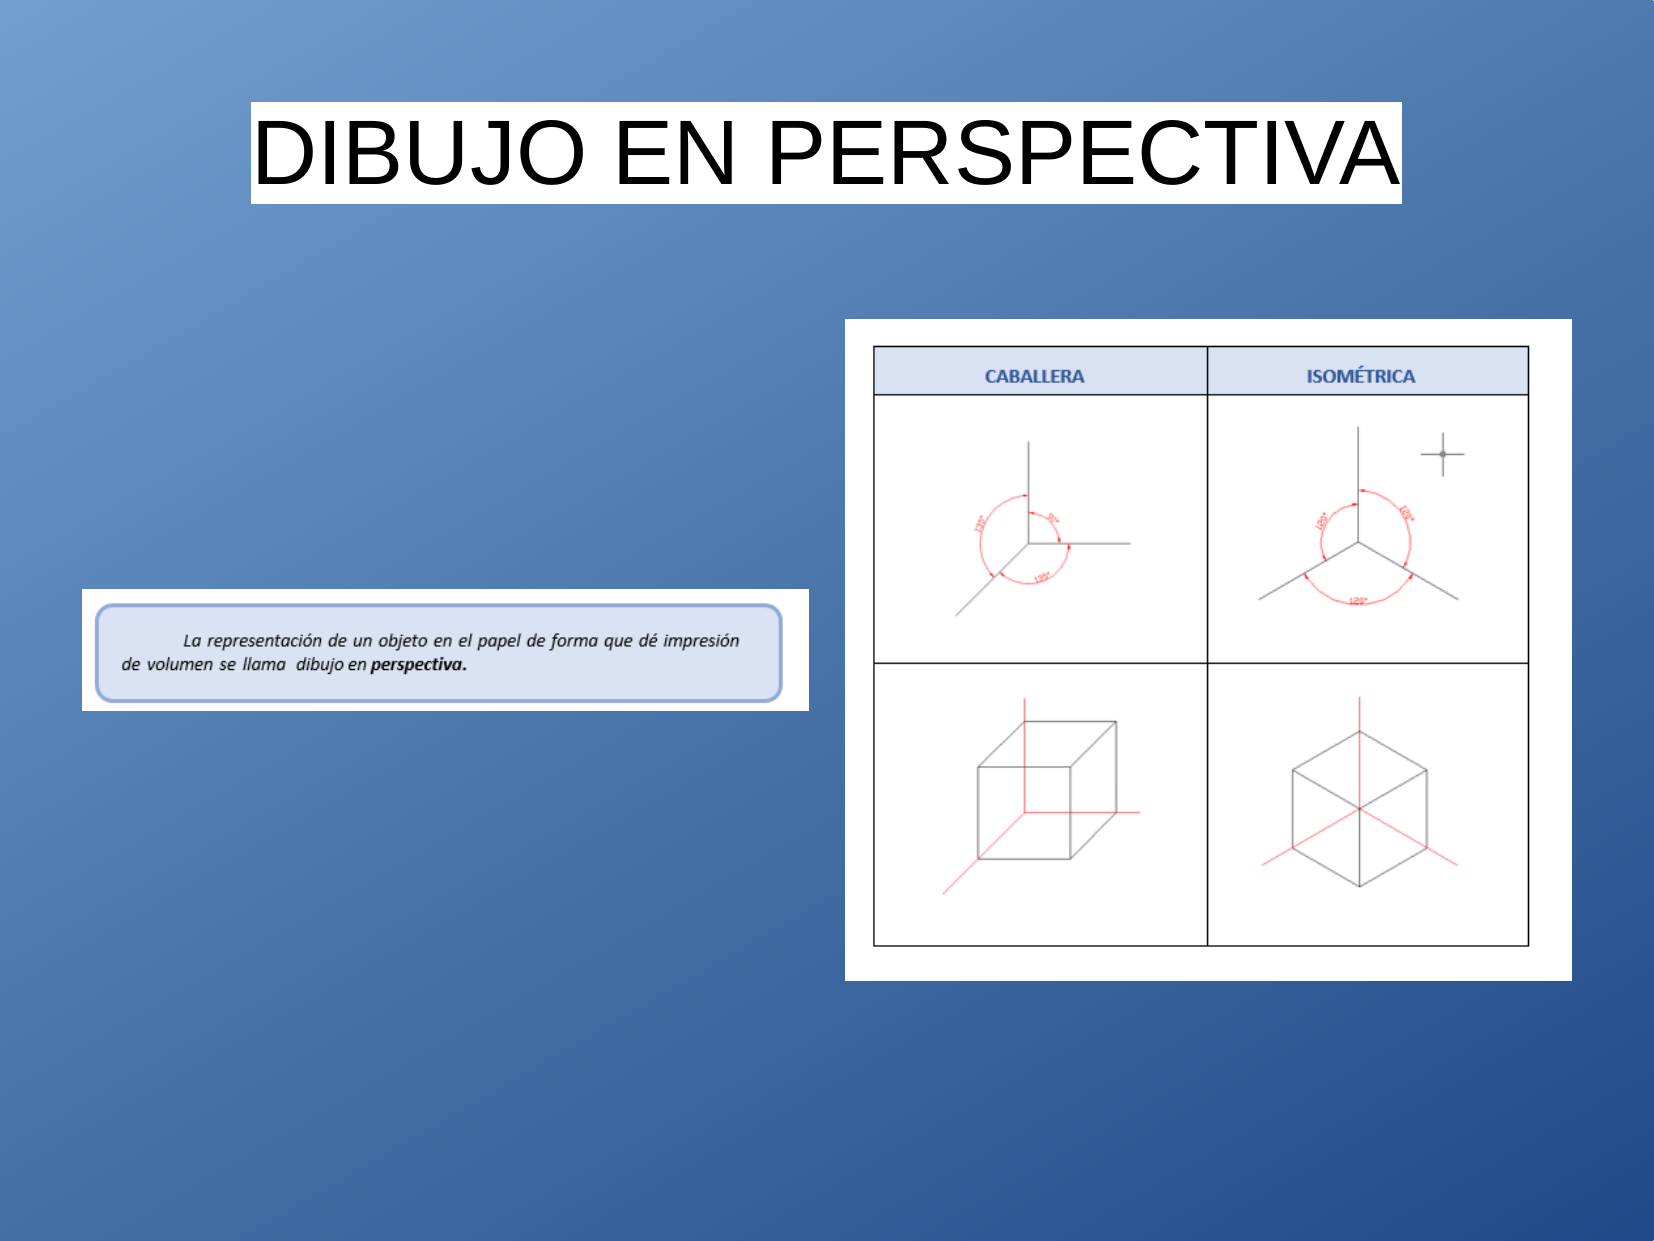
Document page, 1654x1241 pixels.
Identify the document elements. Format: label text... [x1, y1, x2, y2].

title DIBUJO EN PERSPECTIVA [82, 49, 1571, 257]
picture [82, 589, 809, 711]
picture [845, 319, 1572, 981]
